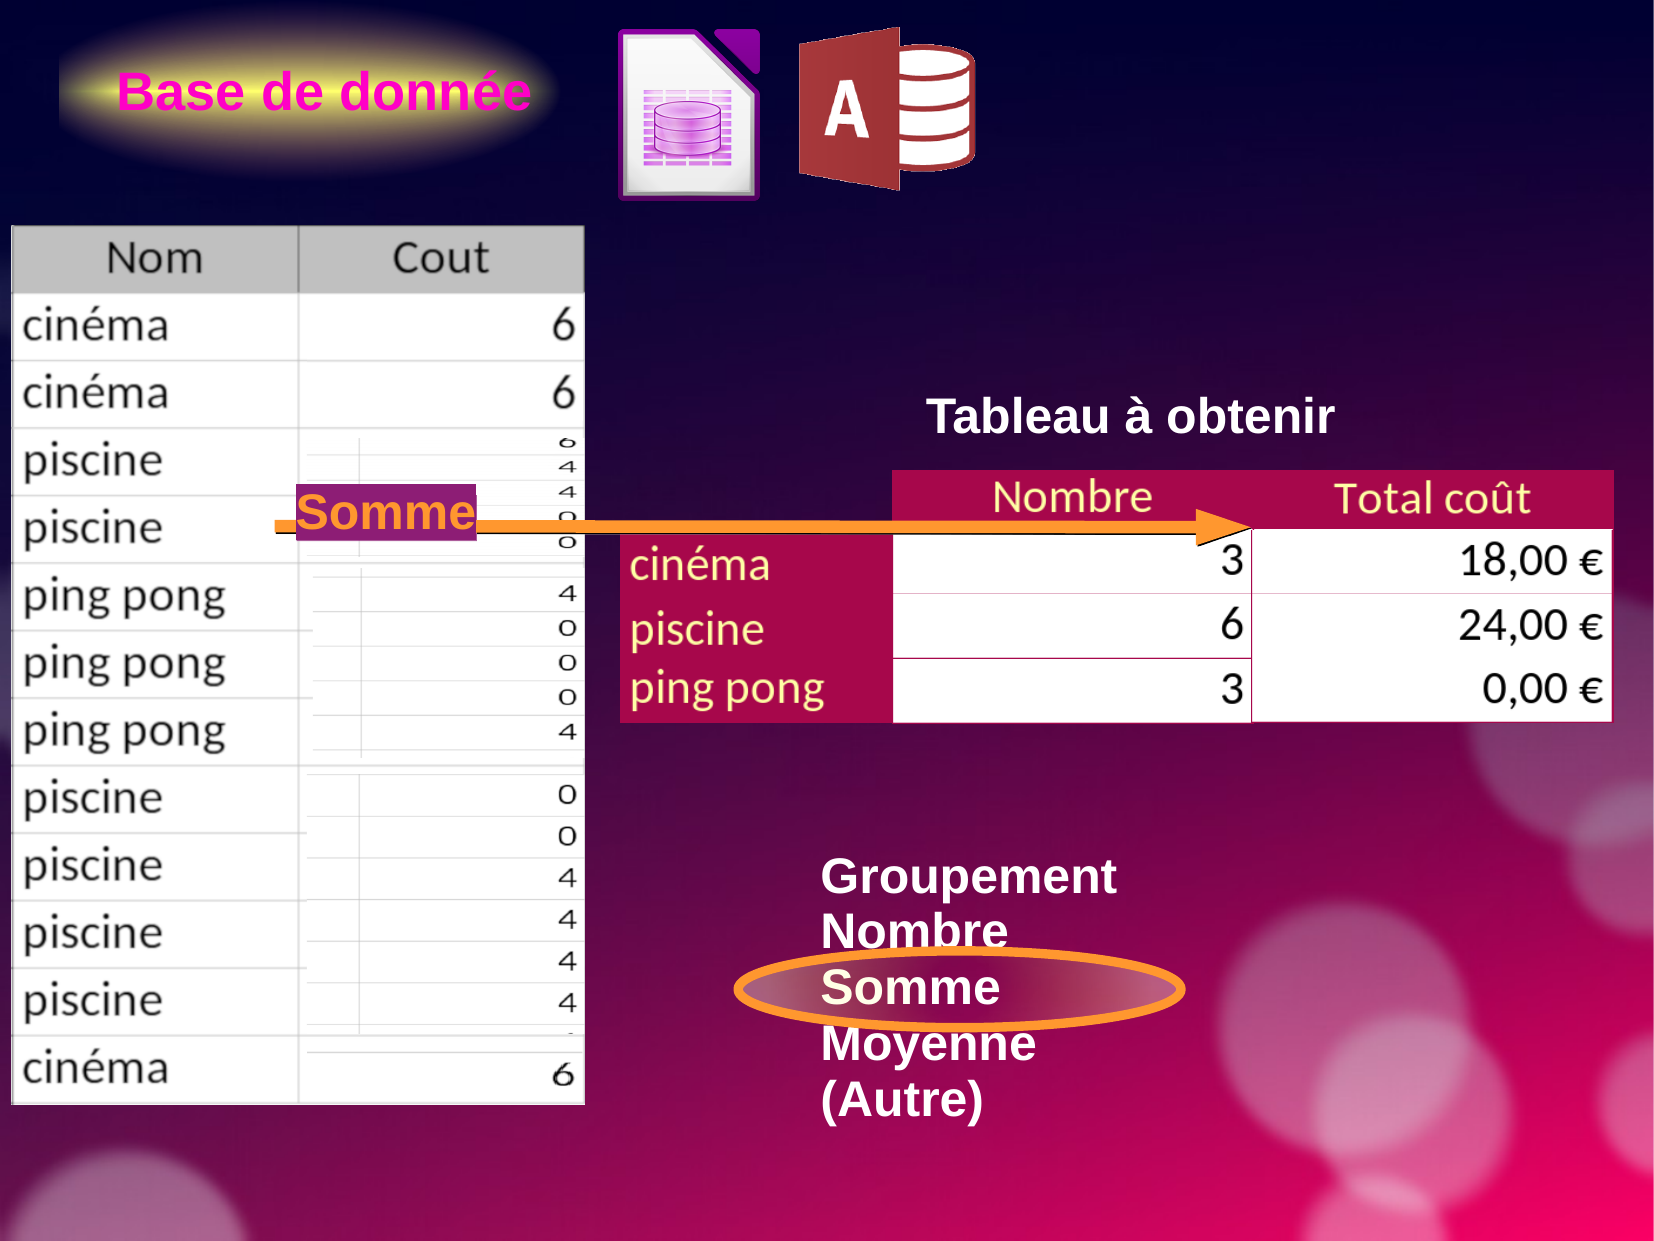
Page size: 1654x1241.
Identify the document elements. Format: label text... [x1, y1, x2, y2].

picture [0, 0, 1654, 1241]
text_box Groupement Nombre Somme Moyenne (Autre) [805, 840, 1300, 1135]
text_box Tableau à obtenir [885, 354, 1376, 480]
text_box [738, 950, 1182, 1028]
title Base de donnée [59, 0, 591, 184]
